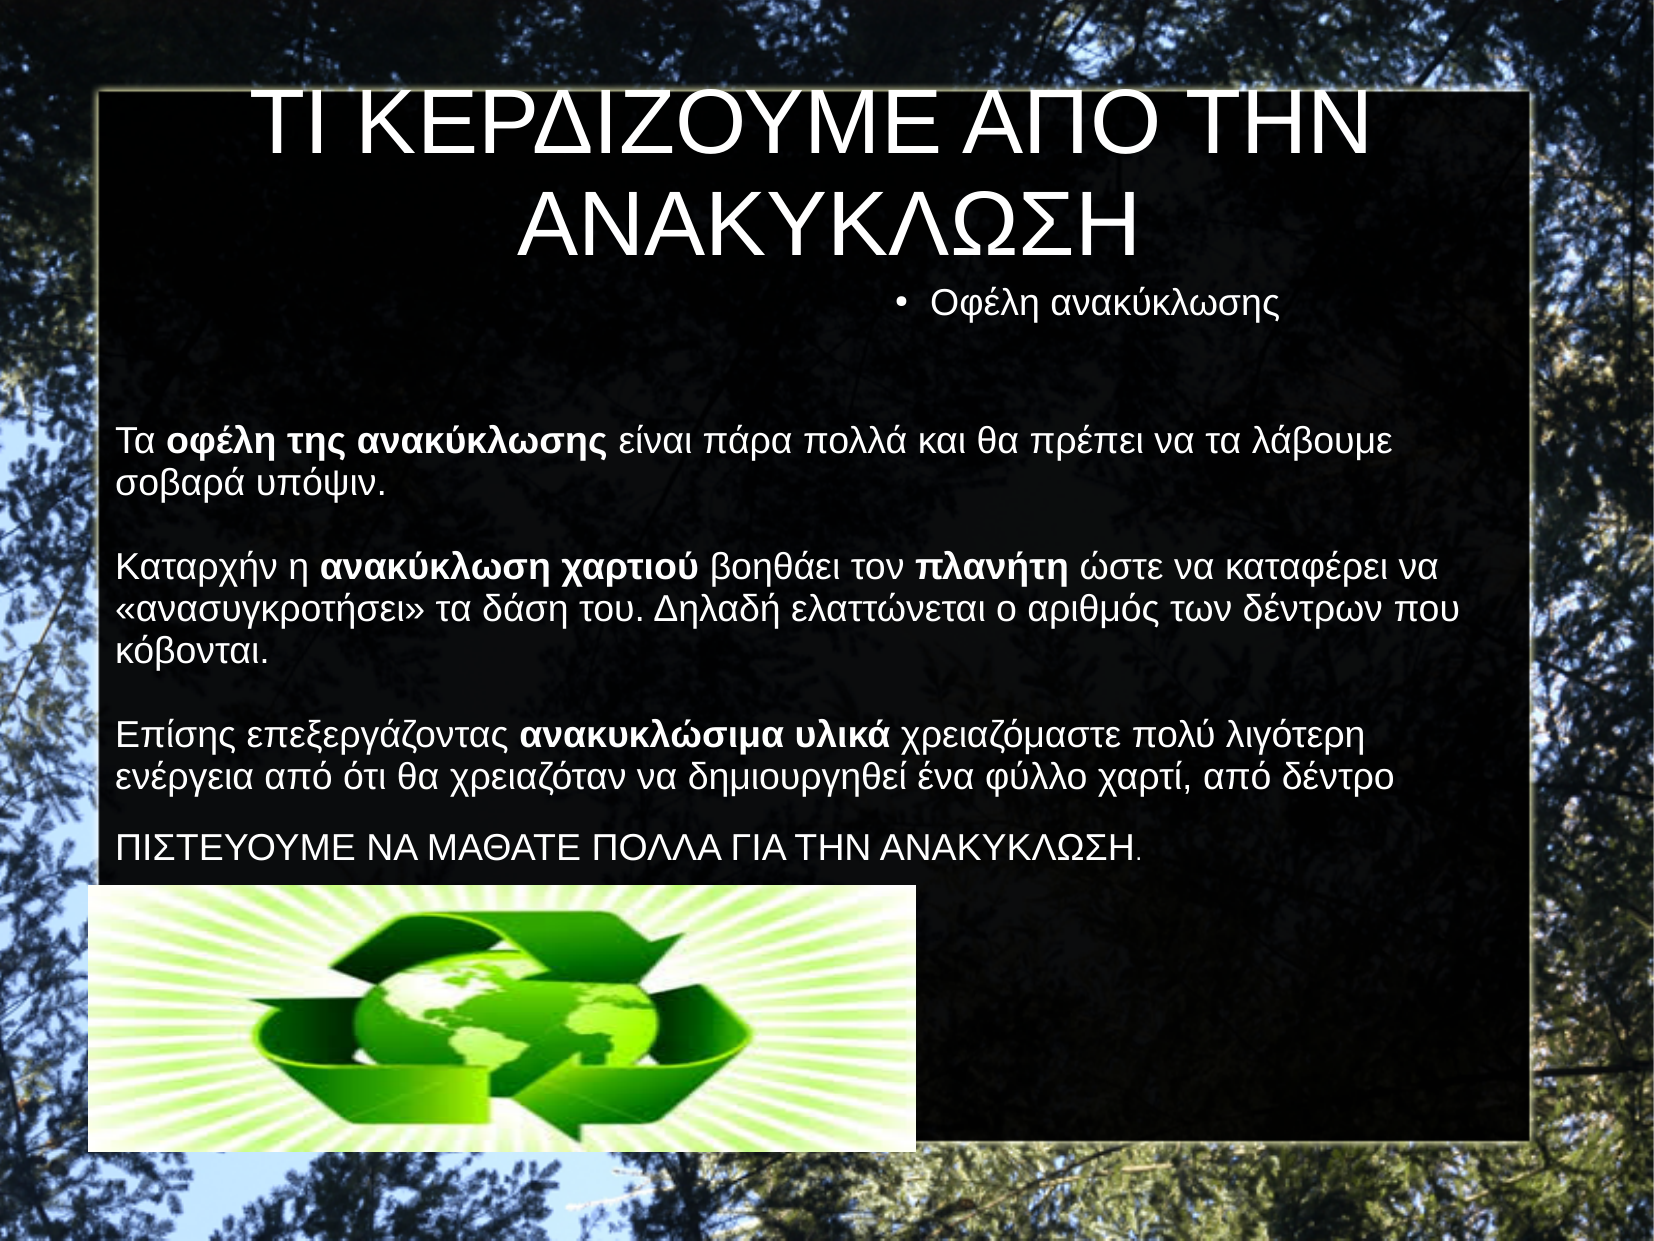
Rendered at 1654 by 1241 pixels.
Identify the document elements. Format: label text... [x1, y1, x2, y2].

title ΤΙ ΚΕΡΔΙΖΟΥΜΕ ΑΠΟ ΤΗΝ ΑΝΑΚΥΚΛΩΣΗ [88, 70, 1536, 276]
list Οφέλη ανακύκλωσης Τα οφέλη της ανακύκλωσης είναι πάρα πολλά και θα πρέπει να τα λάβουμε σοβαρά υπόψιν. Καταρχήν η ανακύκλωση χαρτιού βοηθάει τον πλανήτη ώστε να καταφέρει να «ανασυγκροτήσει» τα δάση του. Δηλαδή ελαττώνεται ο αριθμός των δέντρων που κόβονται. Επίσης επεξεργάζοντας ανακυκλώσιμα υλικά χρειαζόμαστε πολύ λιγότερη ενέργεια από ότι θα χρειαζόταν να δημιουργηθεί ένα φύλλο χαρτί, από δέντρο ΠΙΣΤΕΥΟΥΜΕ ΝΑ ΜΑΘΑΤΕ ΠΟΛΛΑ ΓΙΑ ΤΗΝ ΑΝΑΚΥΚΛΩΣΗ. [115, 281, 1506, 1063]
picture [0, 0, 1654, 1241]
